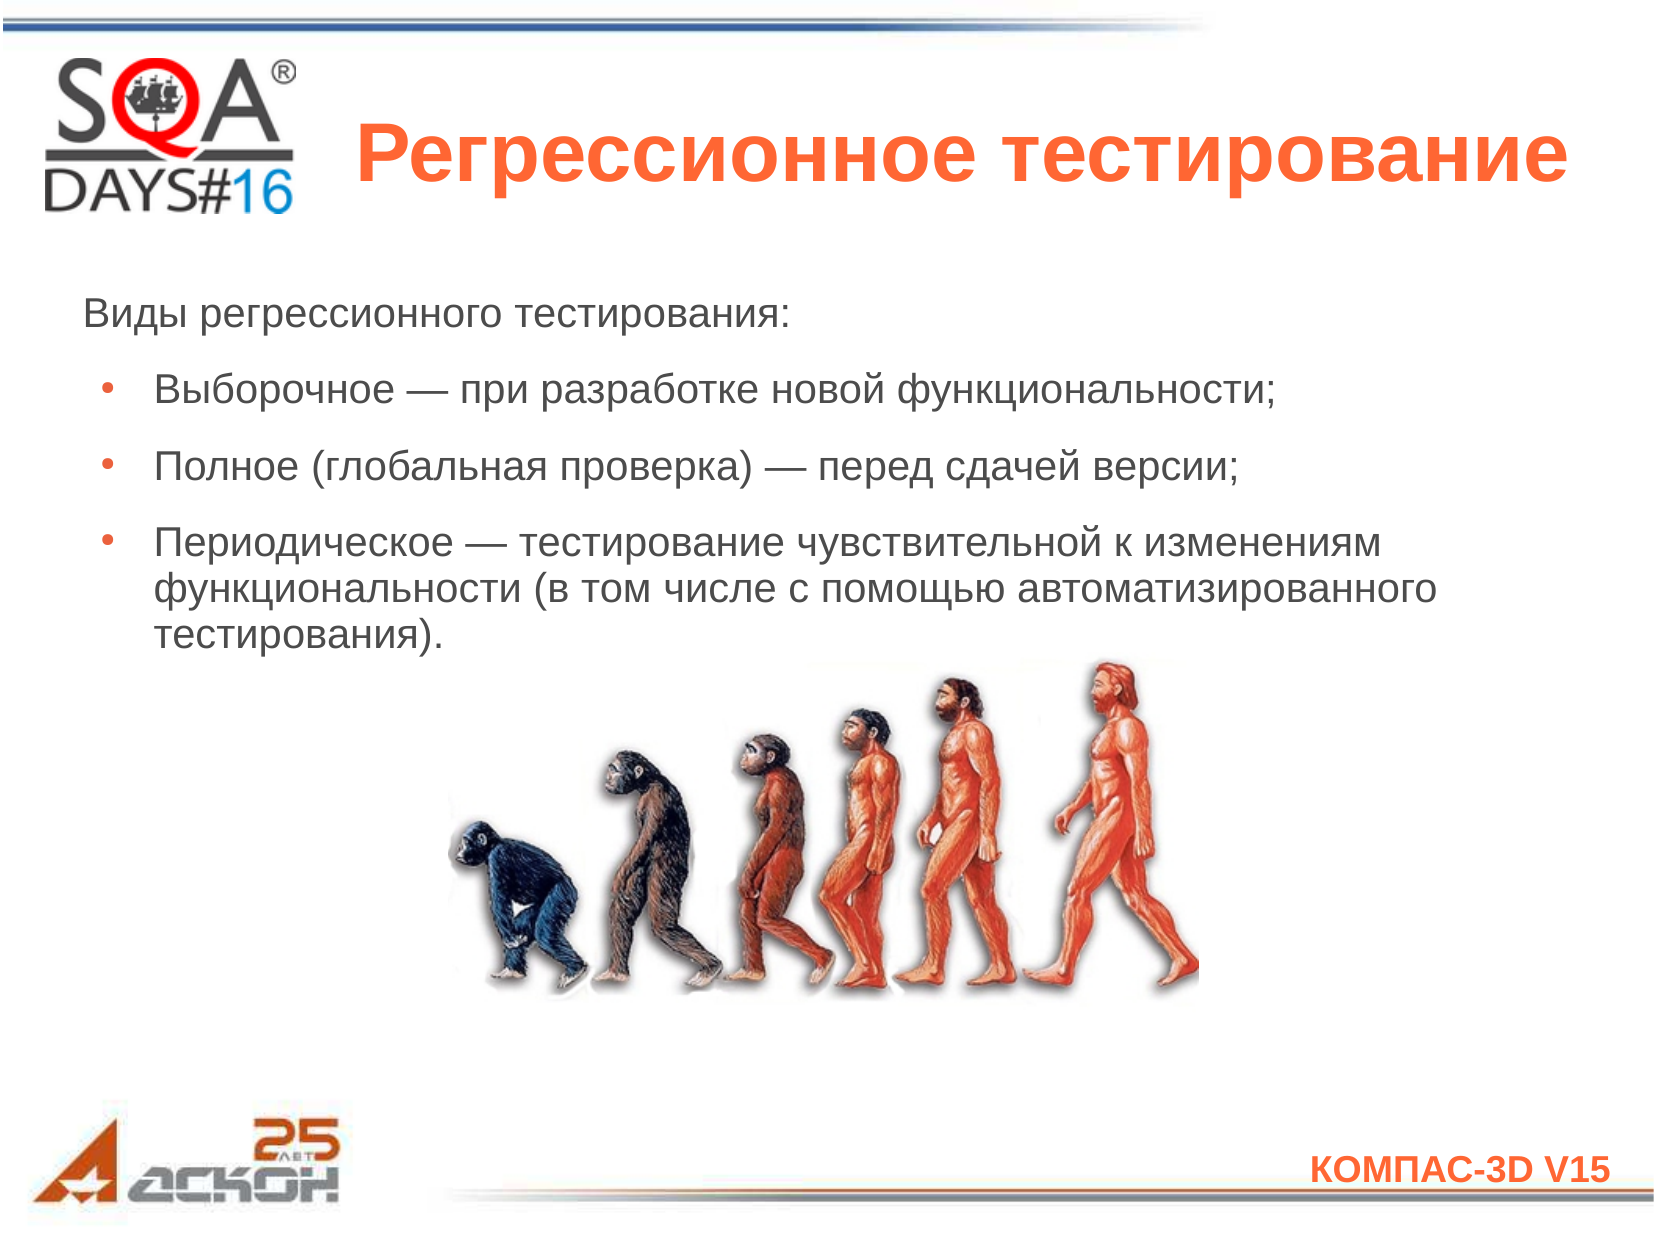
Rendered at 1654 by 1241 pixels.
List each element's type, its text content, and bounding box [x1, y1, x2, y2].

list Виды регрессионного тестирования: Выборочное — при разработке новой функциональности; Полное (глобальная проверка) — перед сдачей версии; Периодическое — тестирование чувствительной к изменениям функциональности (в том числе с помощью автоматизированного тестирования). [82, 290, 1571, 1010]
title Регрессионное тестирование [82, 49, 1571, 257]
picture [3, 0, 1654, 1241]
